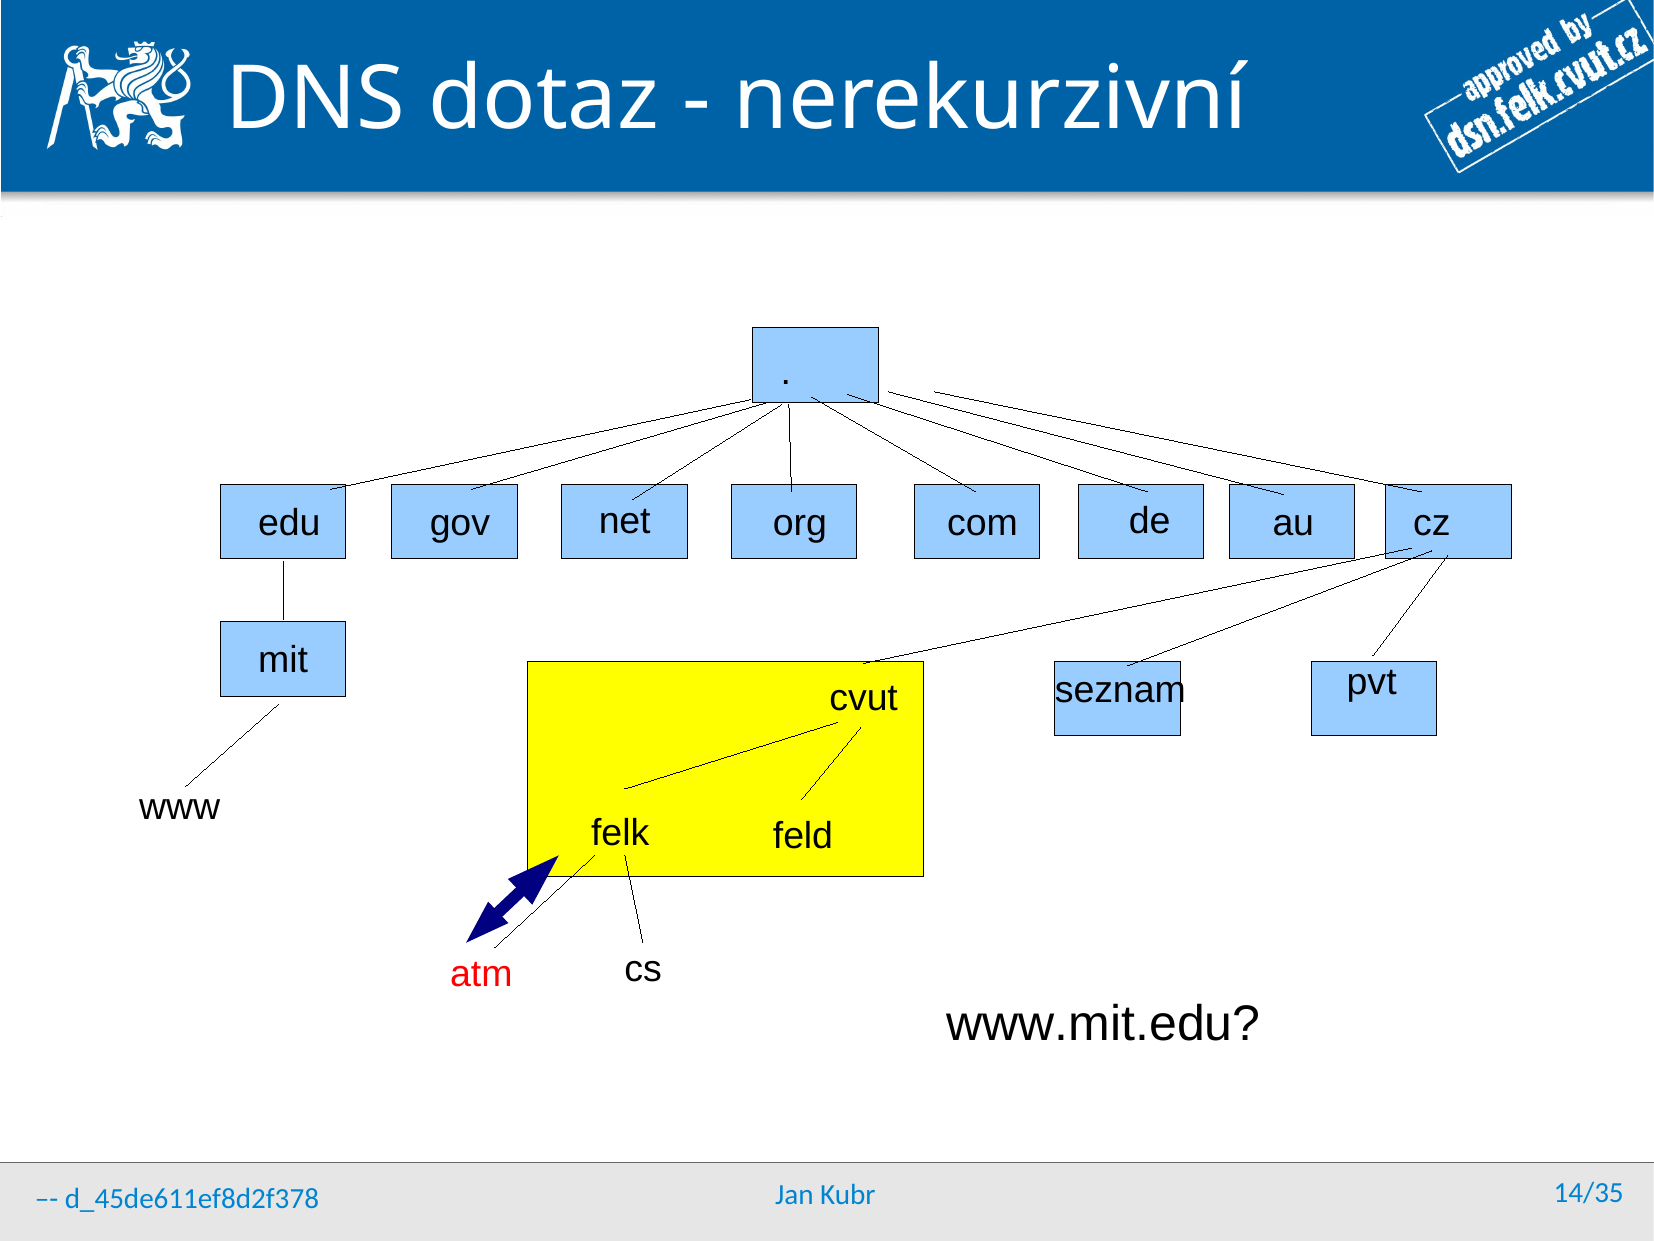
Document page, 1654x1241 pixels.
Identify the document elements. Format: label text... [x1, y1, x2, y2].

text_box [1311, 661, 1437, 736]
text_box [527, 661, 924, 877]
text_box [914, 484, 1040, 559]
text_box au [1257, 494, 1329, 552]
text_box [1385, 484, 1512, 559]
text_box [1229, 484, 1355, 559]
text_box felk [576, 804, 665, 862]
picture [1, 0, 1654, 217]
title DNS dotaz - nerekurzivní [225, 0, 1426, 188]
text_box feld [758, 806, 849, 864]
text_box com [932, 494, 1033, 552]
text_box mit [220, 621, 346, 697]
text_box [752, 327, 879, 403]
text_box de [1114, 491, 1186, 549]
text_box edu [243, 494, 336, 552]
text_box [220, 484, 346, 559]
text_box org [758, 494, 842, 552]
text_box cs [609, 940, 677, 997]
text_box atm [435, 945, 528, 1002]
text_box pvt [1331, 653, 1412, 711]
text_box [731, 484, 857, 559]
text_box seznam [1039, 660, 1201, 718]
text_box net [583, 491, 666, 549]
text_box [1054, 718, 1181, 736]
text_box [561, 484, 688, 559]
text_box [1078, 484, 1204, 559]
text_box . [765, 343, 807, 401]
text_box www.mit.edu? [932, 987, 1276, 1059]
text_box gov [414, 494, 505, 552]
text_box cz [1398, 494, 1466, 552]
text_box cvut [814, 668, 913, 726]
text_box www [124, 778, 236, 836]
text_box [391, 484, 518, 559]
